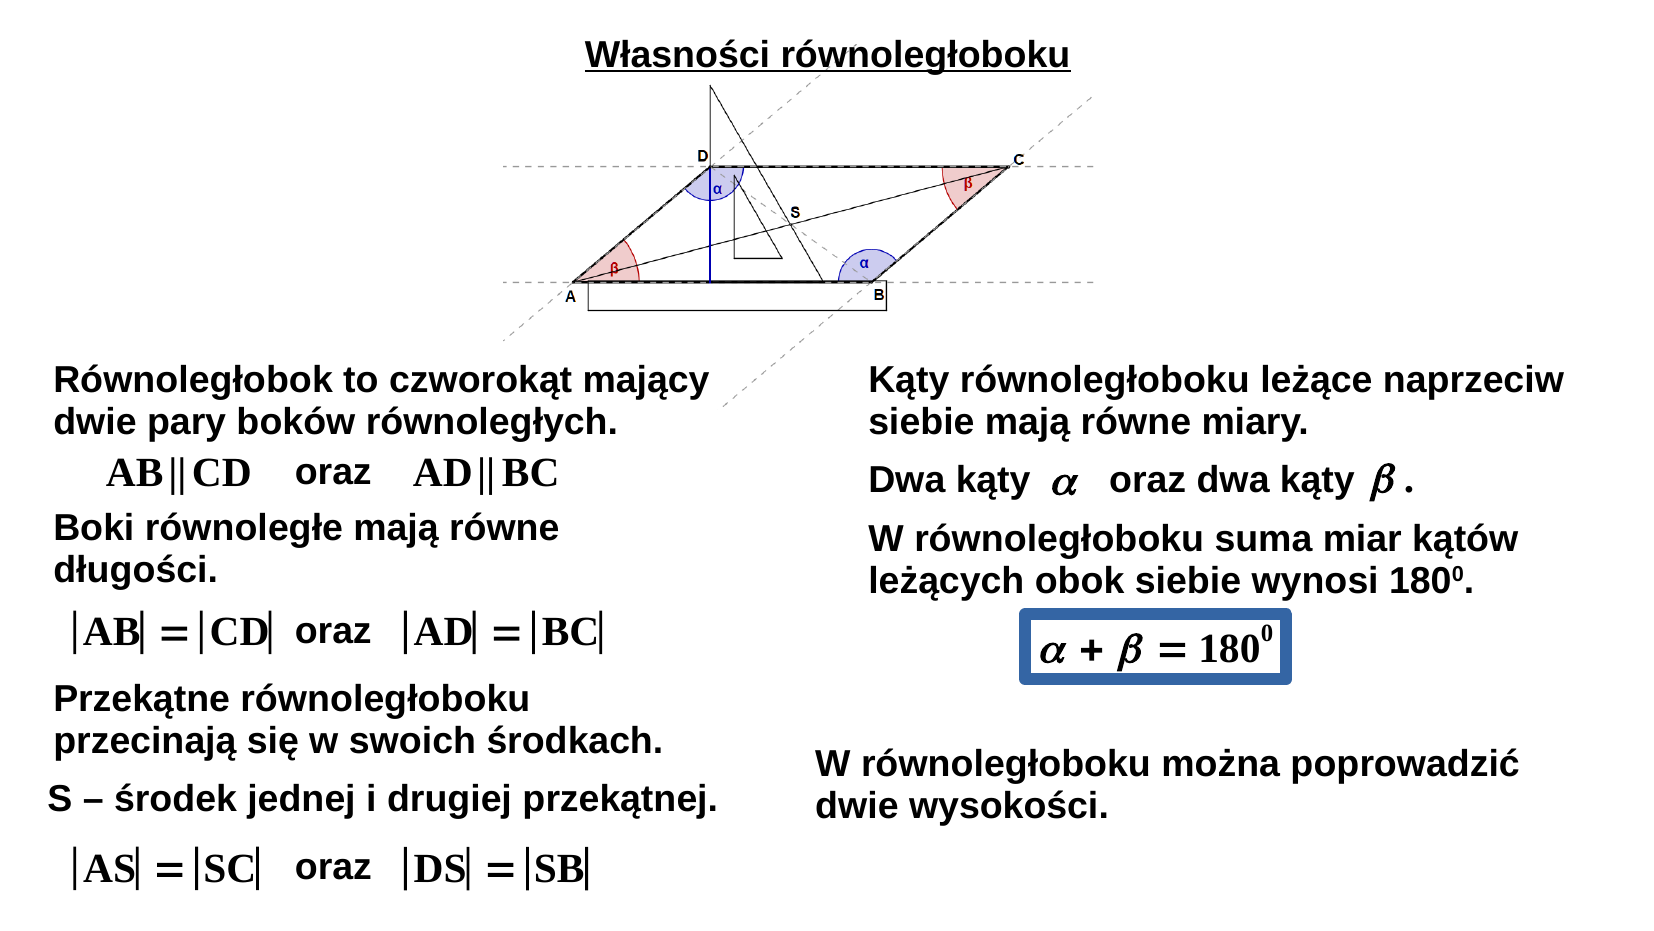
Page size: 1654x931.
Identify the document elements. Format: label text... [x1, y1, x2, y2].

chart [1042, 472, 1087, 497]
text_box oraz [280, 450, 431, 498]
picture [503, 44, 1095, 410]
text_box oraz dwa kąty [1094, 450, 1472, 508]
chart [1031, 620, 1281, 674]
chart [393, 844, 603, 892]
text_box Boki równoległe mają równe długości. [38, 498, 729, 598]
text_box S – środek jednej i drugiej przekątnej. [32, 770, 762, 836]
text_box oraz [280, 838, 431, 896]
chart [62, 844, 274, 891]
text_box Równoległobok to czworokąt mający dwie pary boków równoległych. [38, 350, 729, 450]
chart [1361, 454, 1421, 503]
text_box W równoległoboku suma miar kątów leżących obok siebie wynosi 1800. [853, 510, 1621, 610]
chart [98, 450, 258, 495]
text_box Dwa kąty [853, 451, 1051, 509]
text_box oraz [280, 602, 431, 659]
text_box Przekątne równoległoboku przecinają się w swoich środkach. [38, 669, 729, 769]
chart [62, 608, 280, 655]
text_box Własności równoległoboku [570, 26, 1118, 85]
chart [393, 608, 618, 655]
text_box Kąty równoległoboku leżące naprzeciw siebie mają równe miary. [853, 350, 1621, 450]
chart [405, 450, 565, 495]
text_box W równoległoboku można poprowadzić dwie wysokości. [800, 734, 1602, 834]
